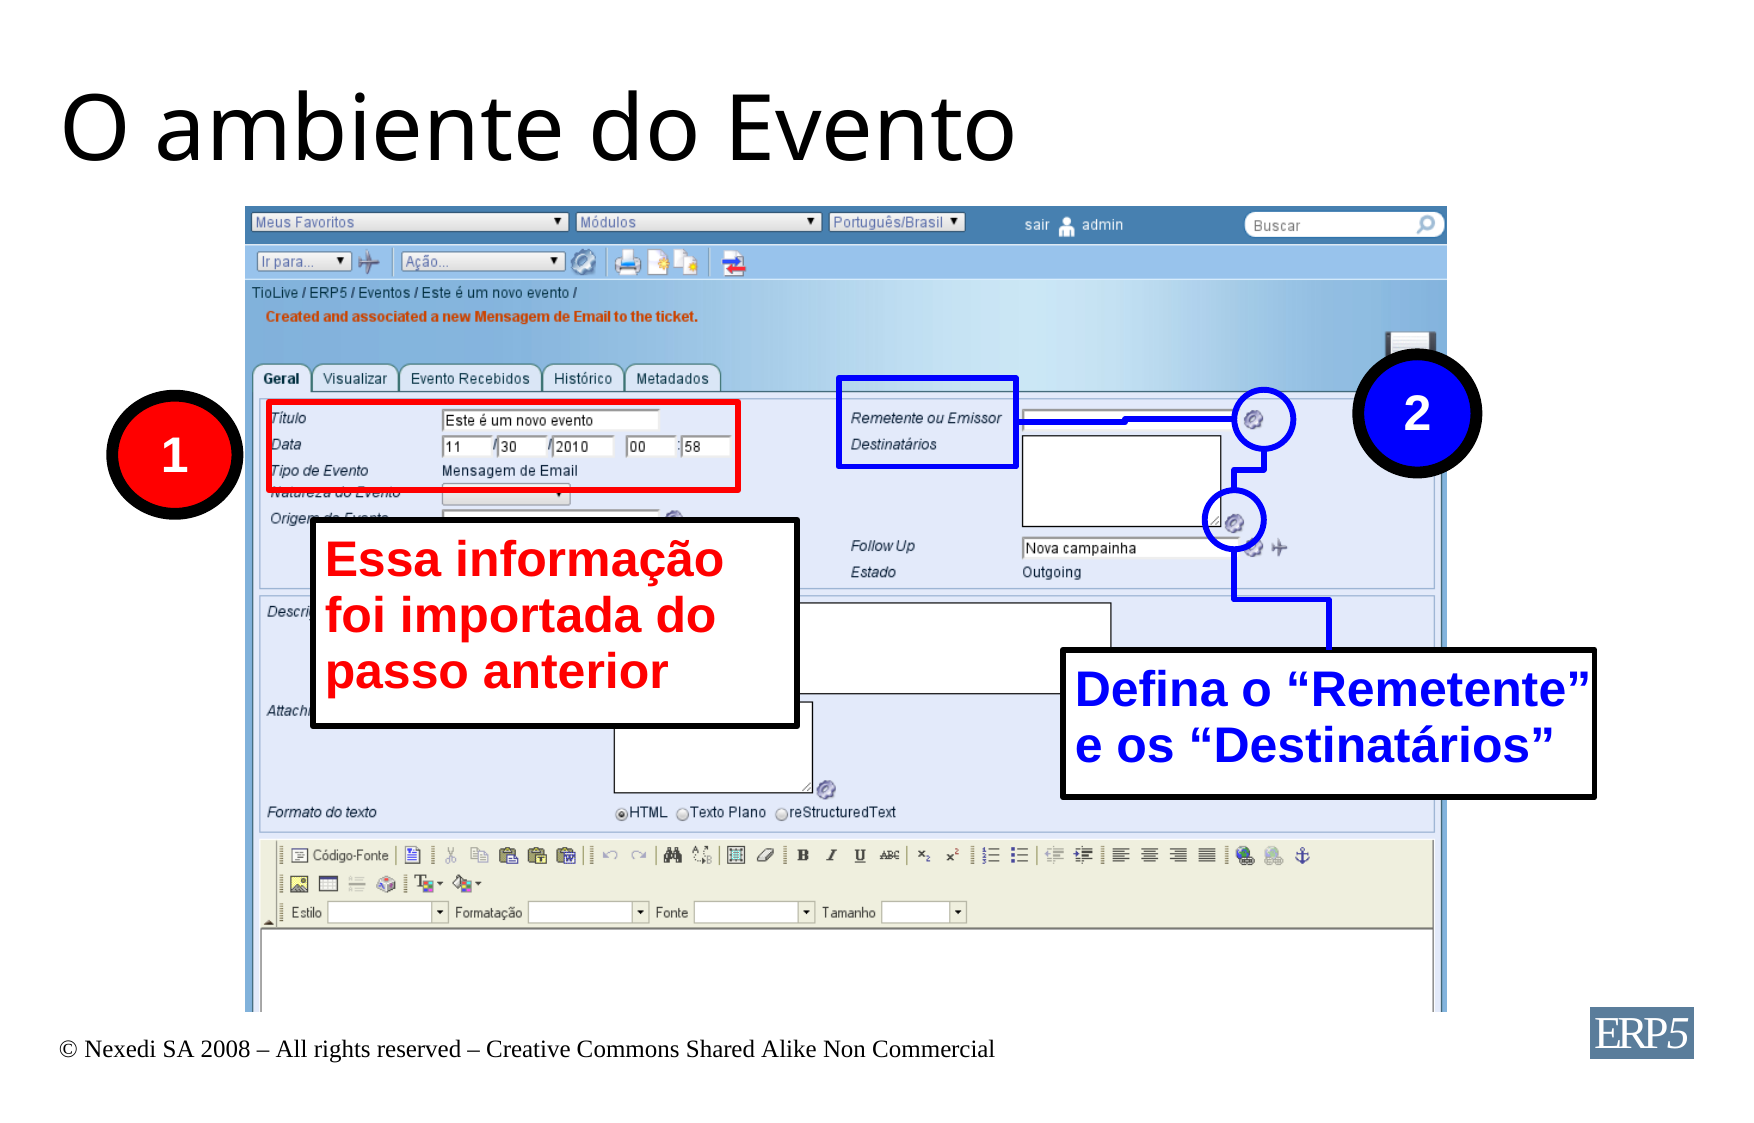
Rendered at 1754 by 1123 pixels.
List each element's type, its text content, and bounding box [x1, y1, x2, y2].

title O ambiente do Evento [59, 63, 1695, 187]
text_box [312, 519, 798, 727]
picture [245, 206, 1447, 1012]
text_box 2 [1358, 354, 1477, 473]
text_box [1062, 649, 1595, 798]
picture [842, 381, 1013, 464]
text_box Essa informação foi importada do passo anterior [324, 531, 798, 699]
picture [1238, 393, 1290, 445]
text_box 1 [112, 395, 238, 514]
picture [1208, 494, 1260, 546]
text_box Defina o “Remetente” e os “Destinatários” [1074, 661, 1595, 773]
